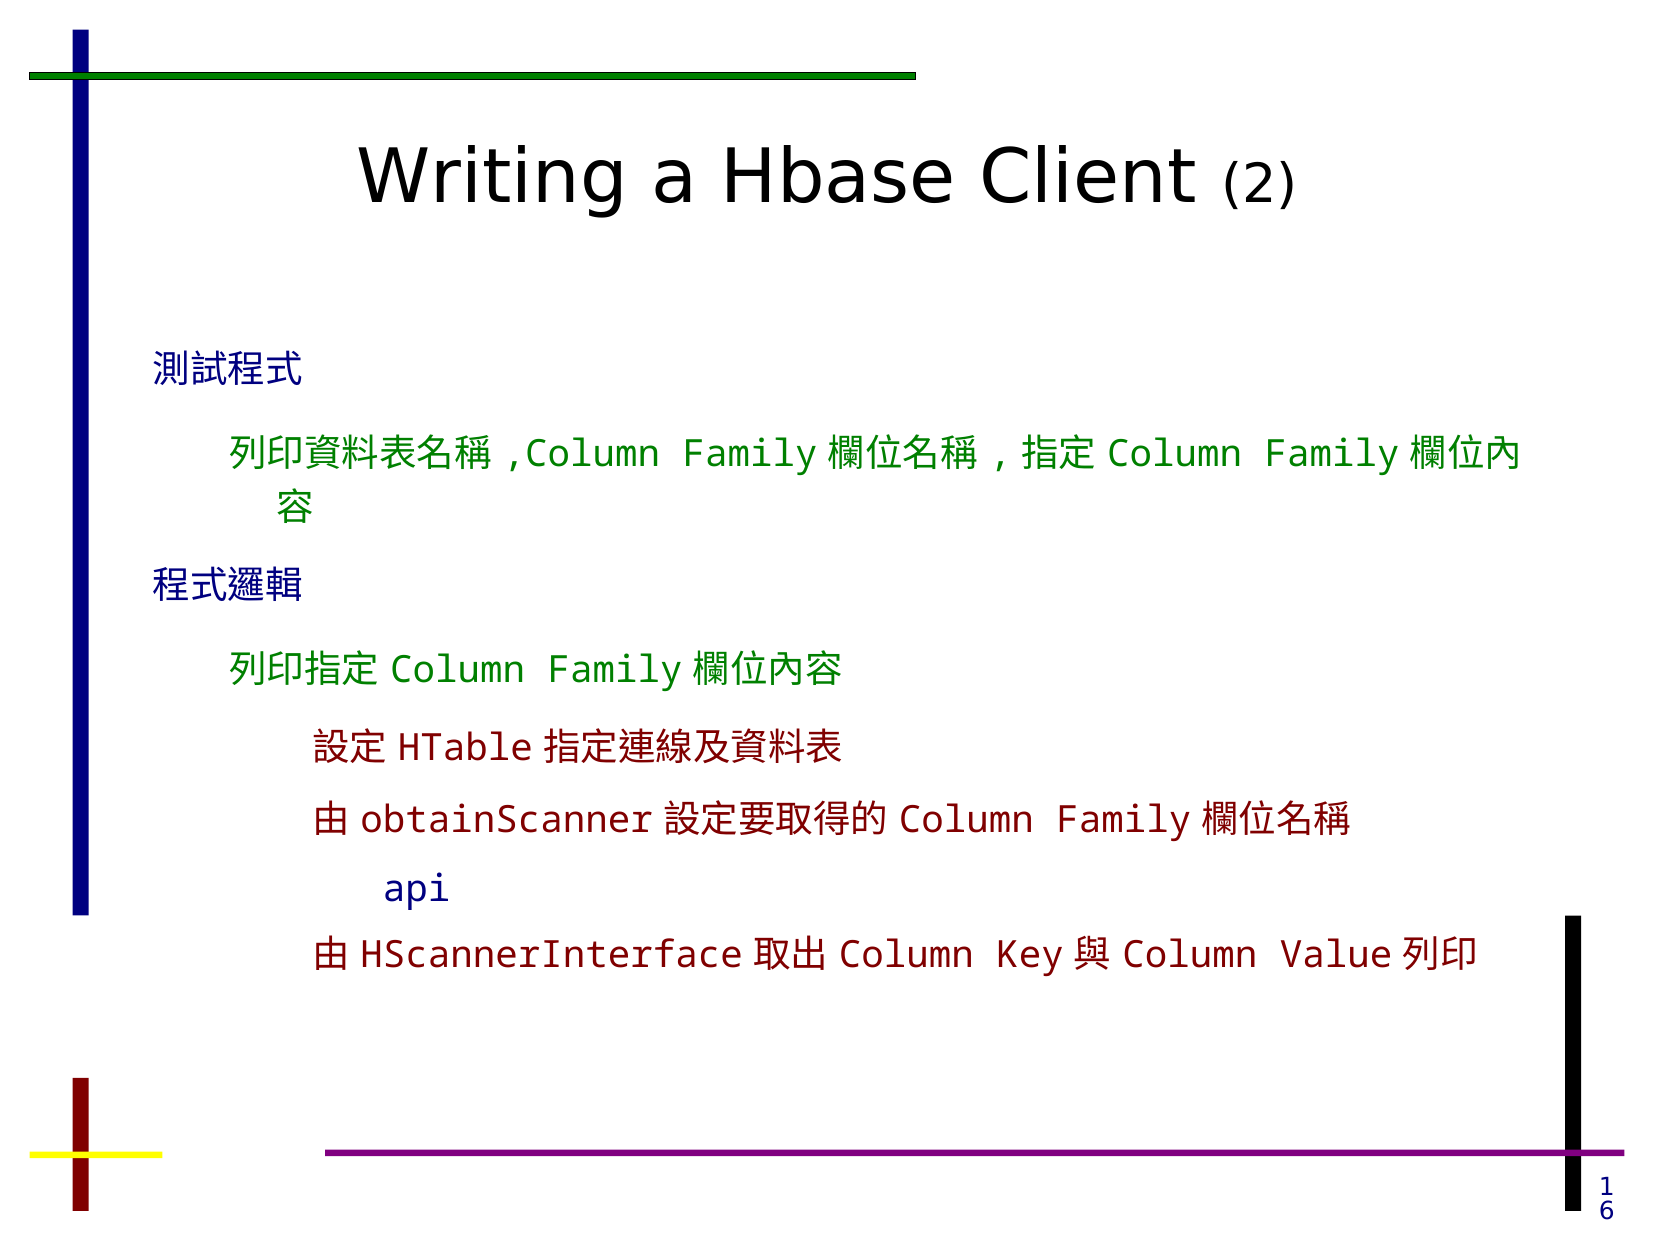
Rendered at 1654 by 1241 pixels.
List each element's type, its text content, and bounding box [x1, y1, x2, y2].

list 測試程式 列印資料表名稱,Column Family欄位名稱,指定Column Family欄位內容 程式邏輯 列印指定Column Family欄位內容 設定HTable指定連線及資料表 由obtainScanner設定要取得的Column Family欄位名稱 api 由HScannerInterface取出Column Key與Column Value列印 [134, 338, 1534, 1112]
title Writing a Hbase Client (2) [121, 95, 1534, 258]
